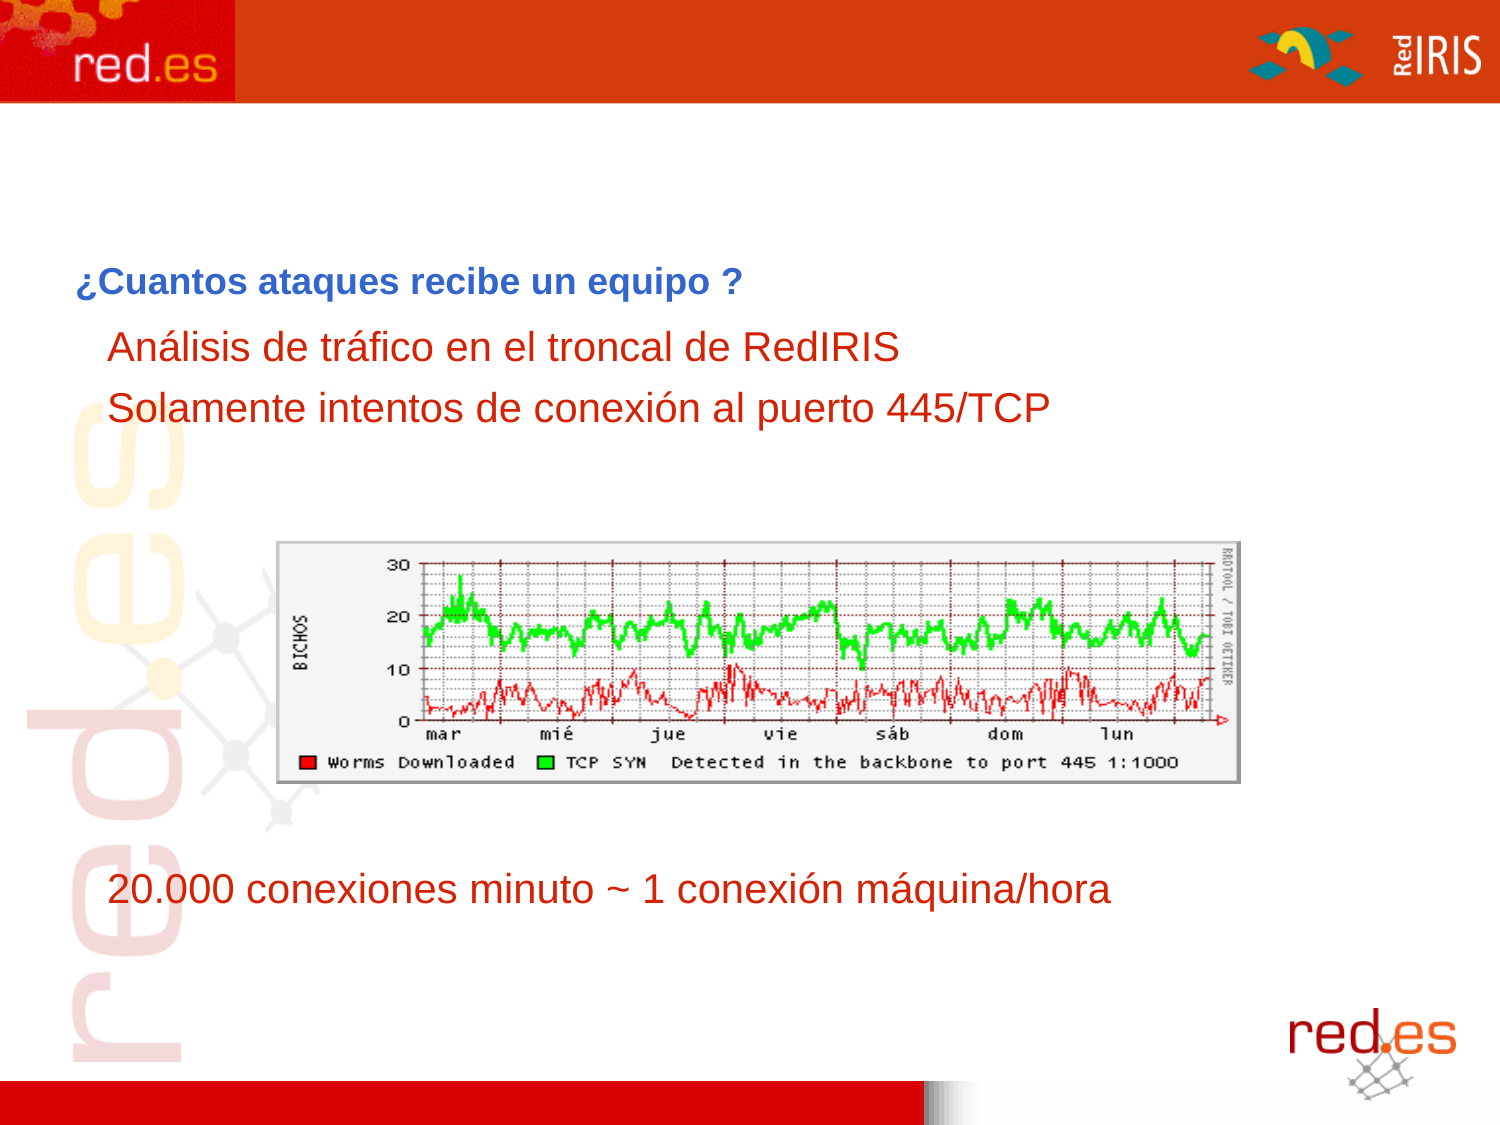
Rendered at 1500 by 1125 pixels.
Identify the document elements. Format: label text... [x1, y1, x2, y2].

picture [27, 400, 345, 1062]
list ¿Cuantos ataques recibe un equipo ? Análisis de tráfico en el troncal de RedIRIS Solamente intentos de conexión al puerto 445/TCP 20.000 conexiones minuto ~ 1 conexión máquina/hora [75, 262, 1426, 1006]
picture [276, 541, 1241, 784]
picture [1248, 27, 1481, 87]
picture [0, 0, 235, 101]
picture [0, 1008, 1500, 1125]
